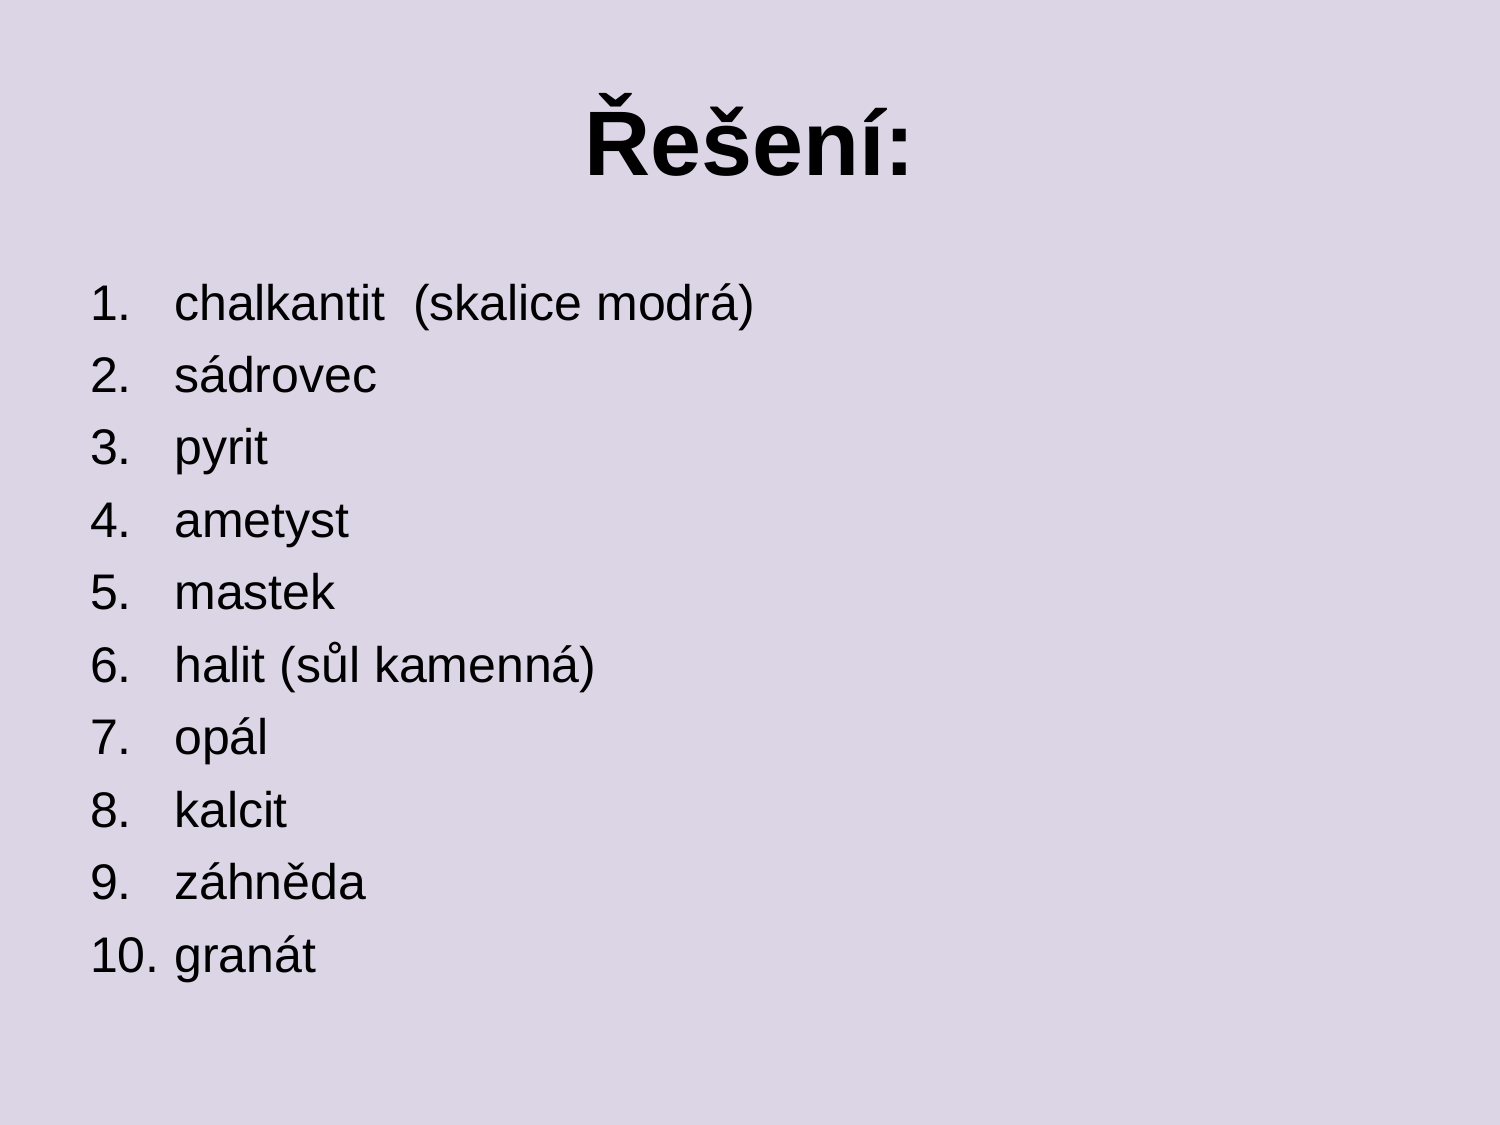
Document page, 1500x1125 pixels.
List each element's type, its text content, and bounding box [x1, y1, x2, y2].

title Řešení: [75, 45, 1426, 233]
list chalkantit (skalice modrá) sádrovec pyrit ametyst mastek halit (sůl kamenná) opál kalcit záhněda granát [75, 262, 1426, 1006]
